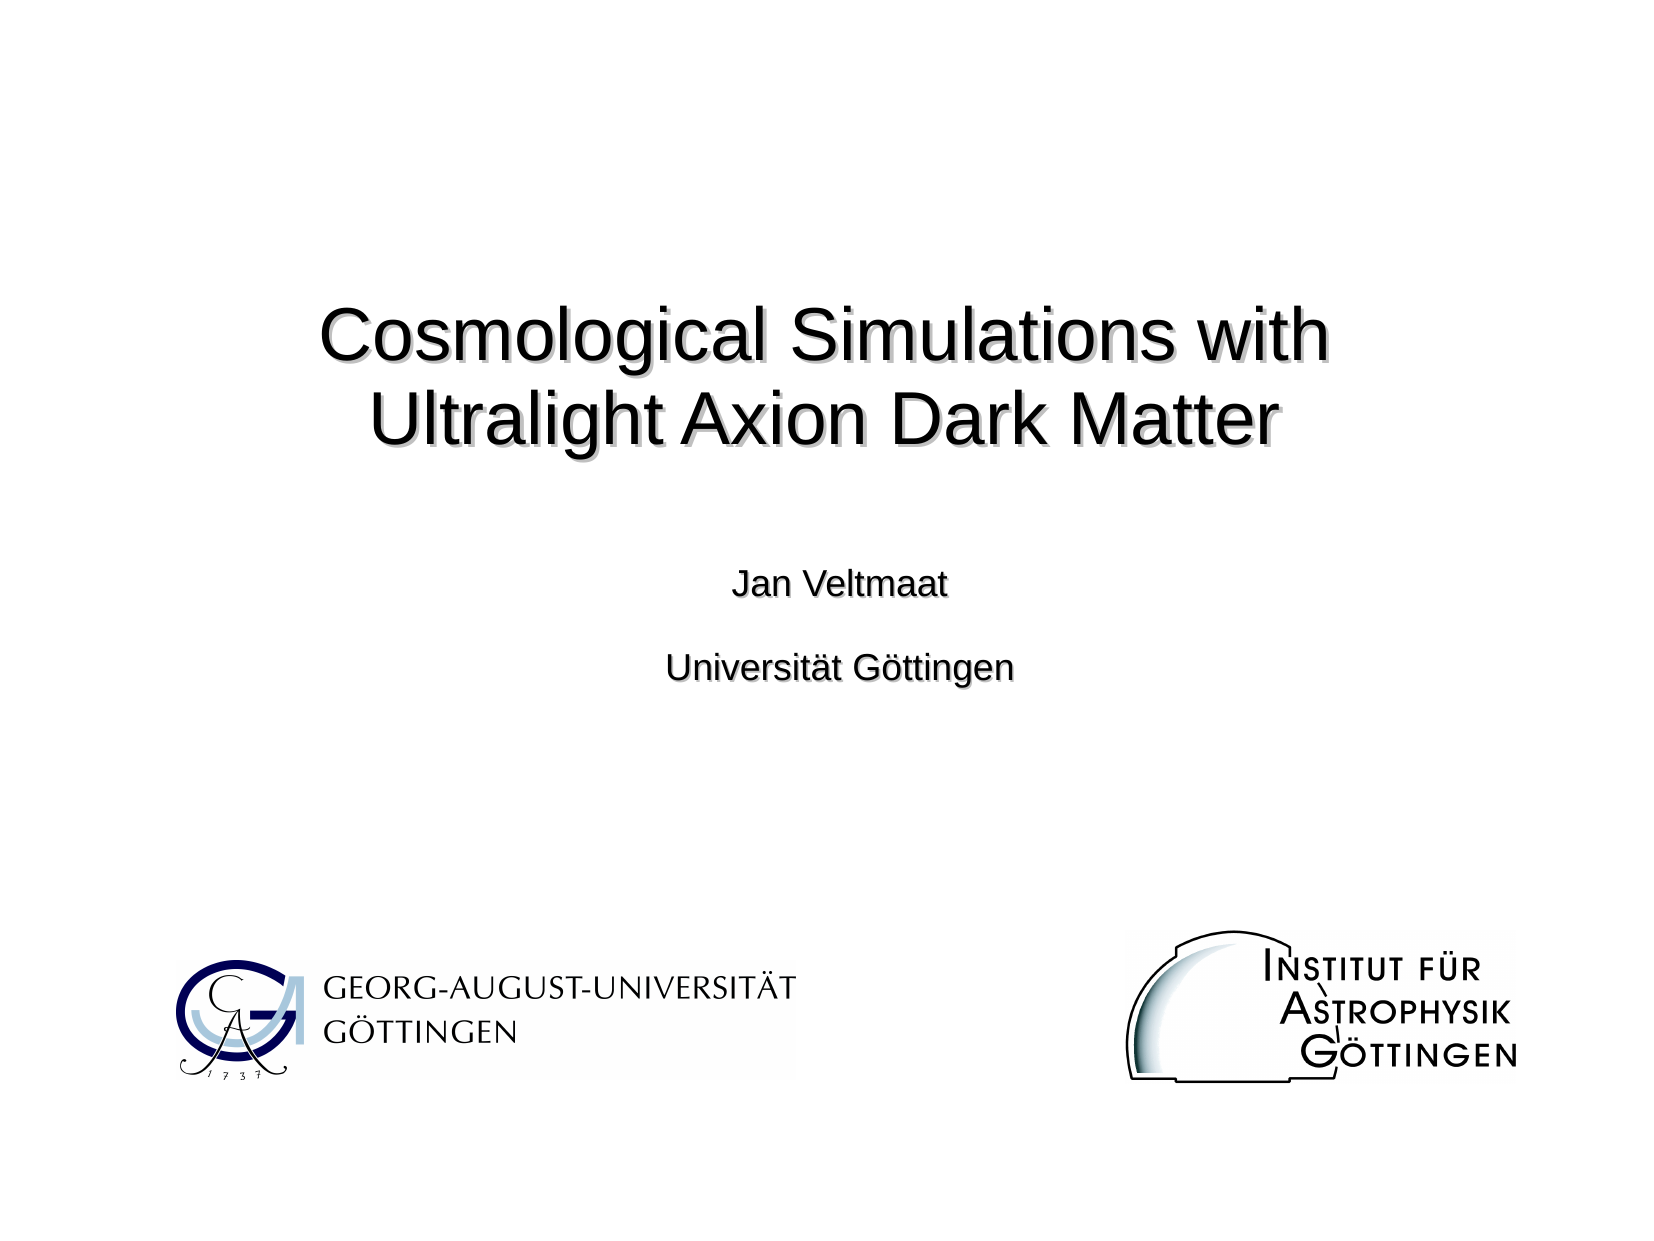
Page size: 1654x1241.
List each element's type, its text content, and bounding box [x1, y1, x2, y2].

text_box Jan Veltmaat Universität Göttingen [420, 555, 1261, 696]
picture [1125, 930, 1516, 1084]
text_box Cosmological Simulations with Ultralight Axion Dark Matter [75, 285, 1576, 468]
picture [176, 960, 796, 1081]
